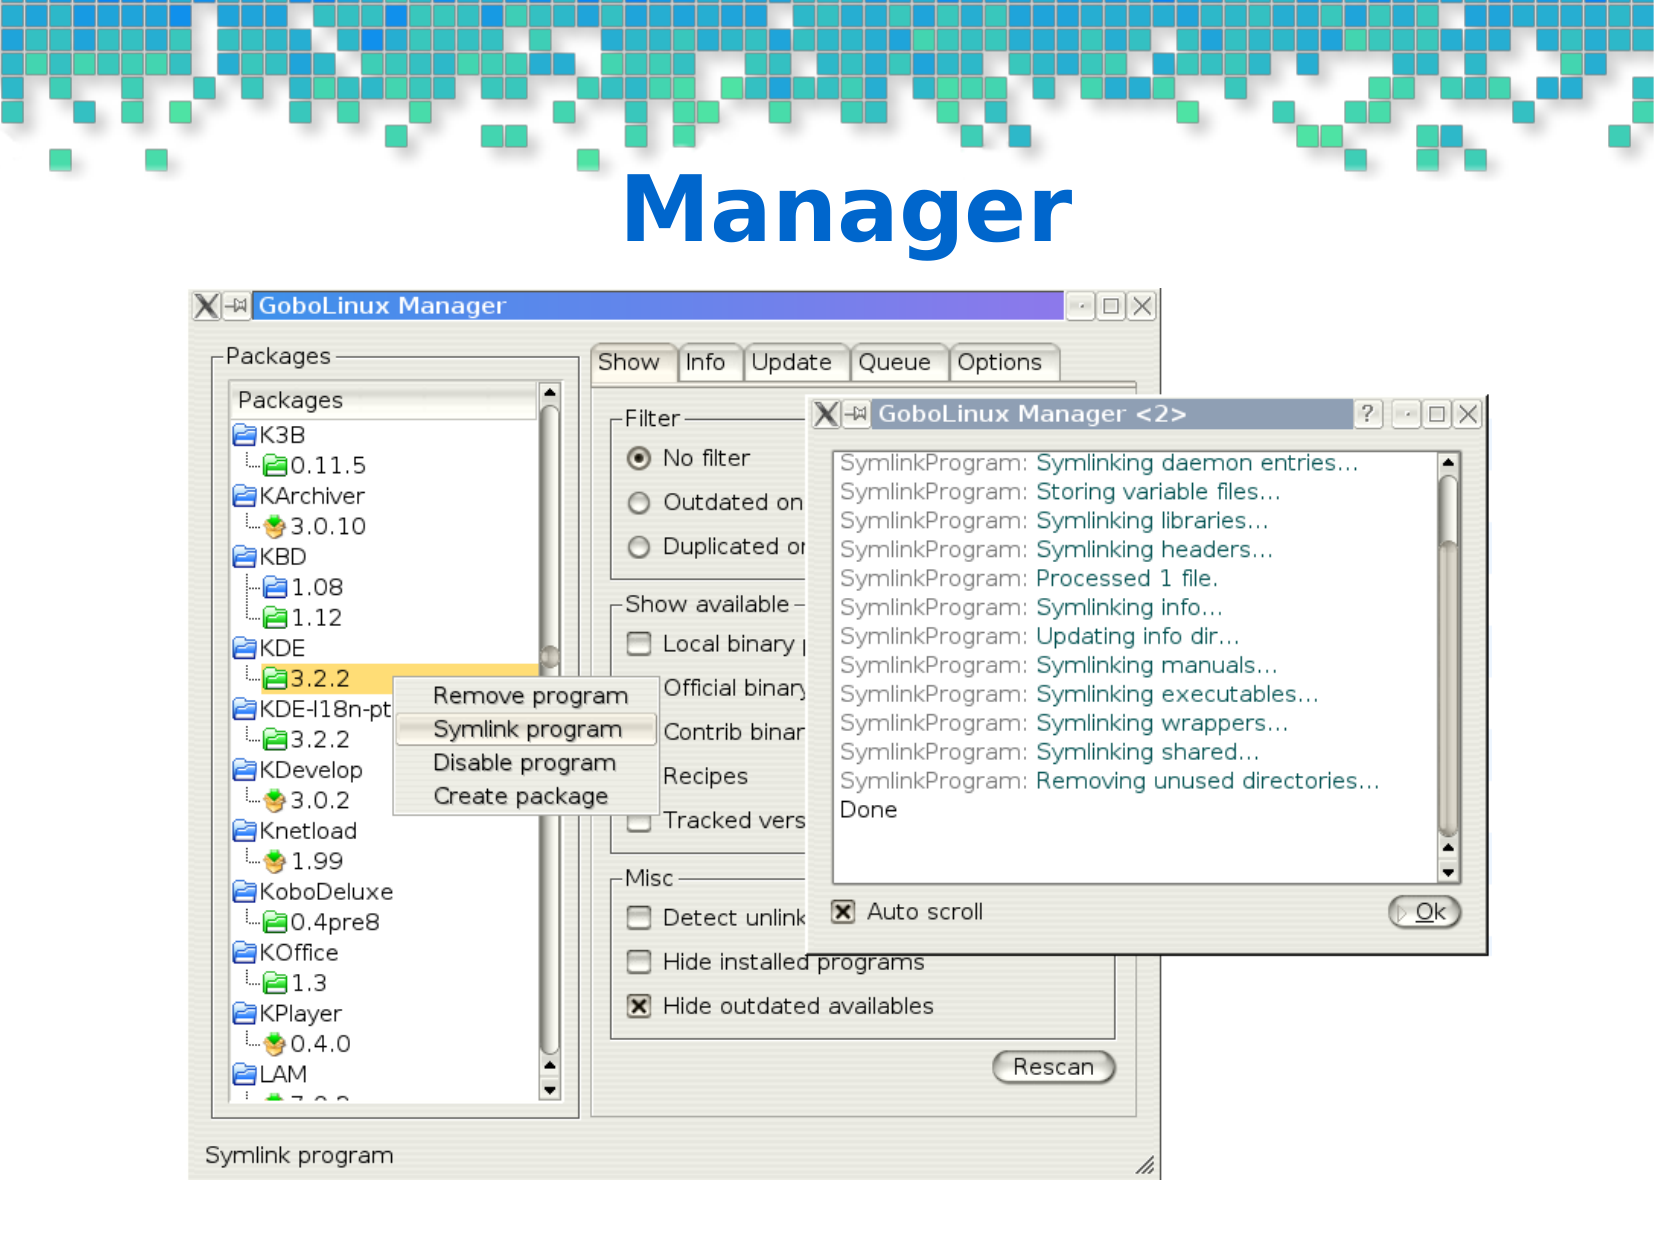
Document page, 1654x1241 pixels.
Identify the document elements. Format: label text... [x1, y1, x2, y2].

picture [187, 288, 1492, 1181]
picture [0, 0, 1654, 185]
title Manager [112, 132, 1581, 287]
text_box [75, 256, 1570, 1202]
